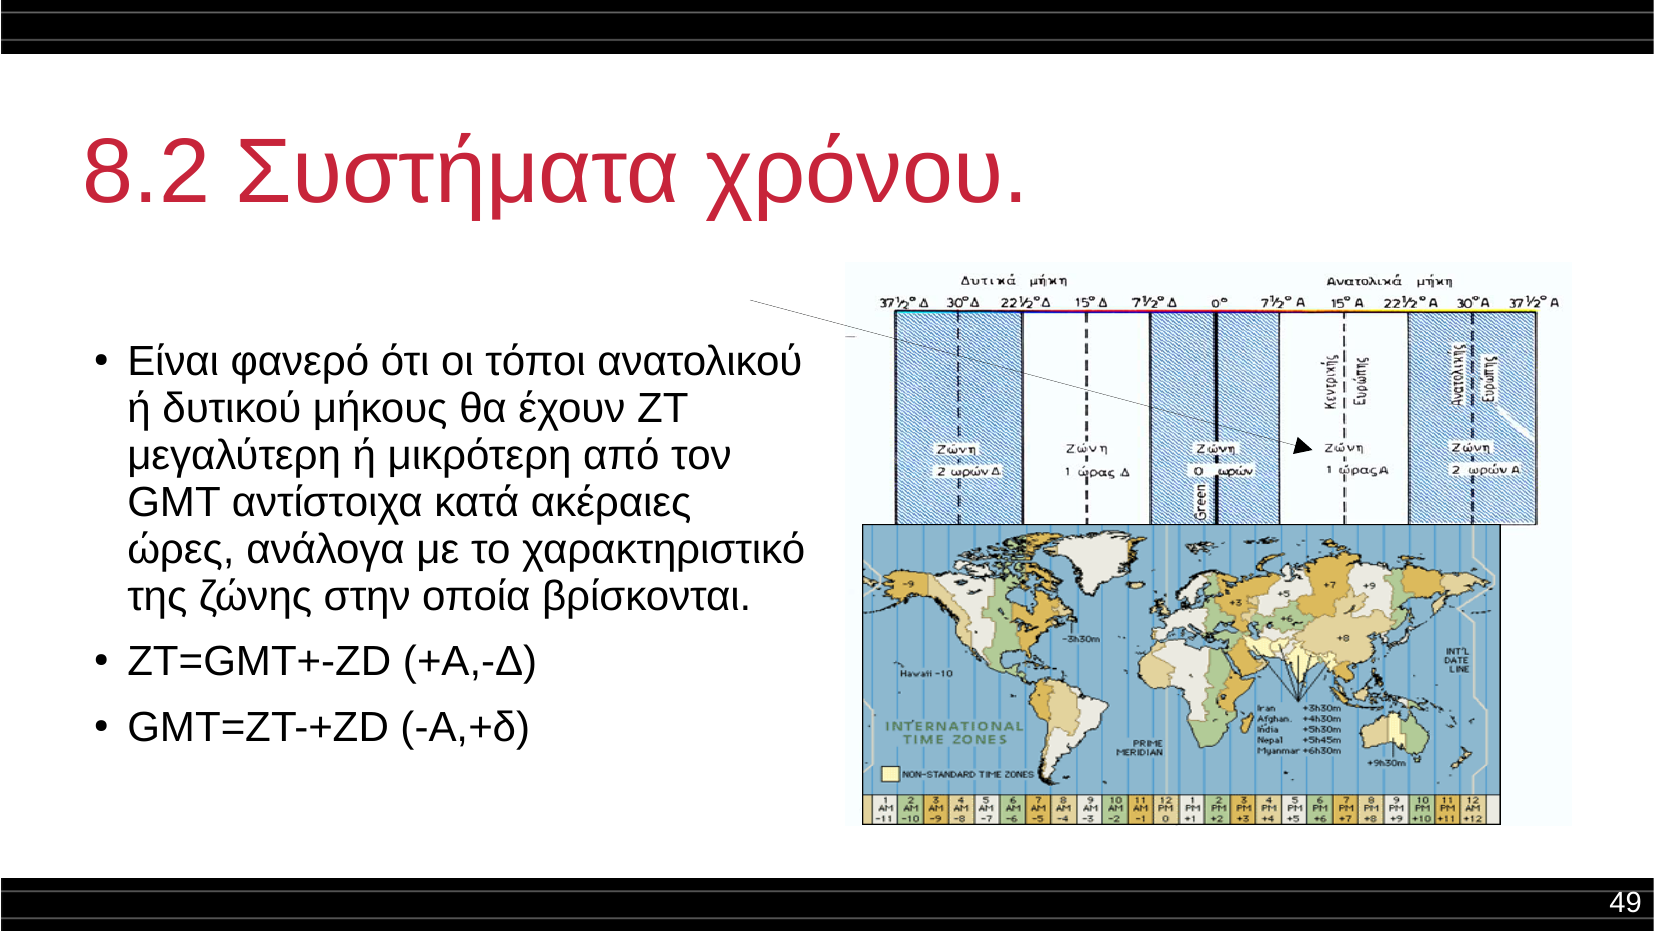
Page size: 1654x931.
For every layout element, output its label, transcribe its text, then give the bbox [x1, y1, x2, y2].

picture [1, 0, 1654, 54]
picture [1, 878, 1654, 931]
title 8.2 Συστήματα χρόνου. [82, 92, 1571, 249]
list Είναι φανερό ότι οι τόποι ανατολικού ή δυτικού μήκους θα έχουν ΖΤ μεγαλύτερη ή μικρότερη από τον GΜΤ αντίστοιχα κατά ακέραιες ώρες, ανάλογα με το χαρακτηριστικό της ζώνης στην οποία βρίσκονται. ZT=GMT+-ZD (+A,-Δ) GMT=ZT-+ZD (-A,+δ) [82, 271, 809, 758]
picture [845, 262, 1572, 826]
